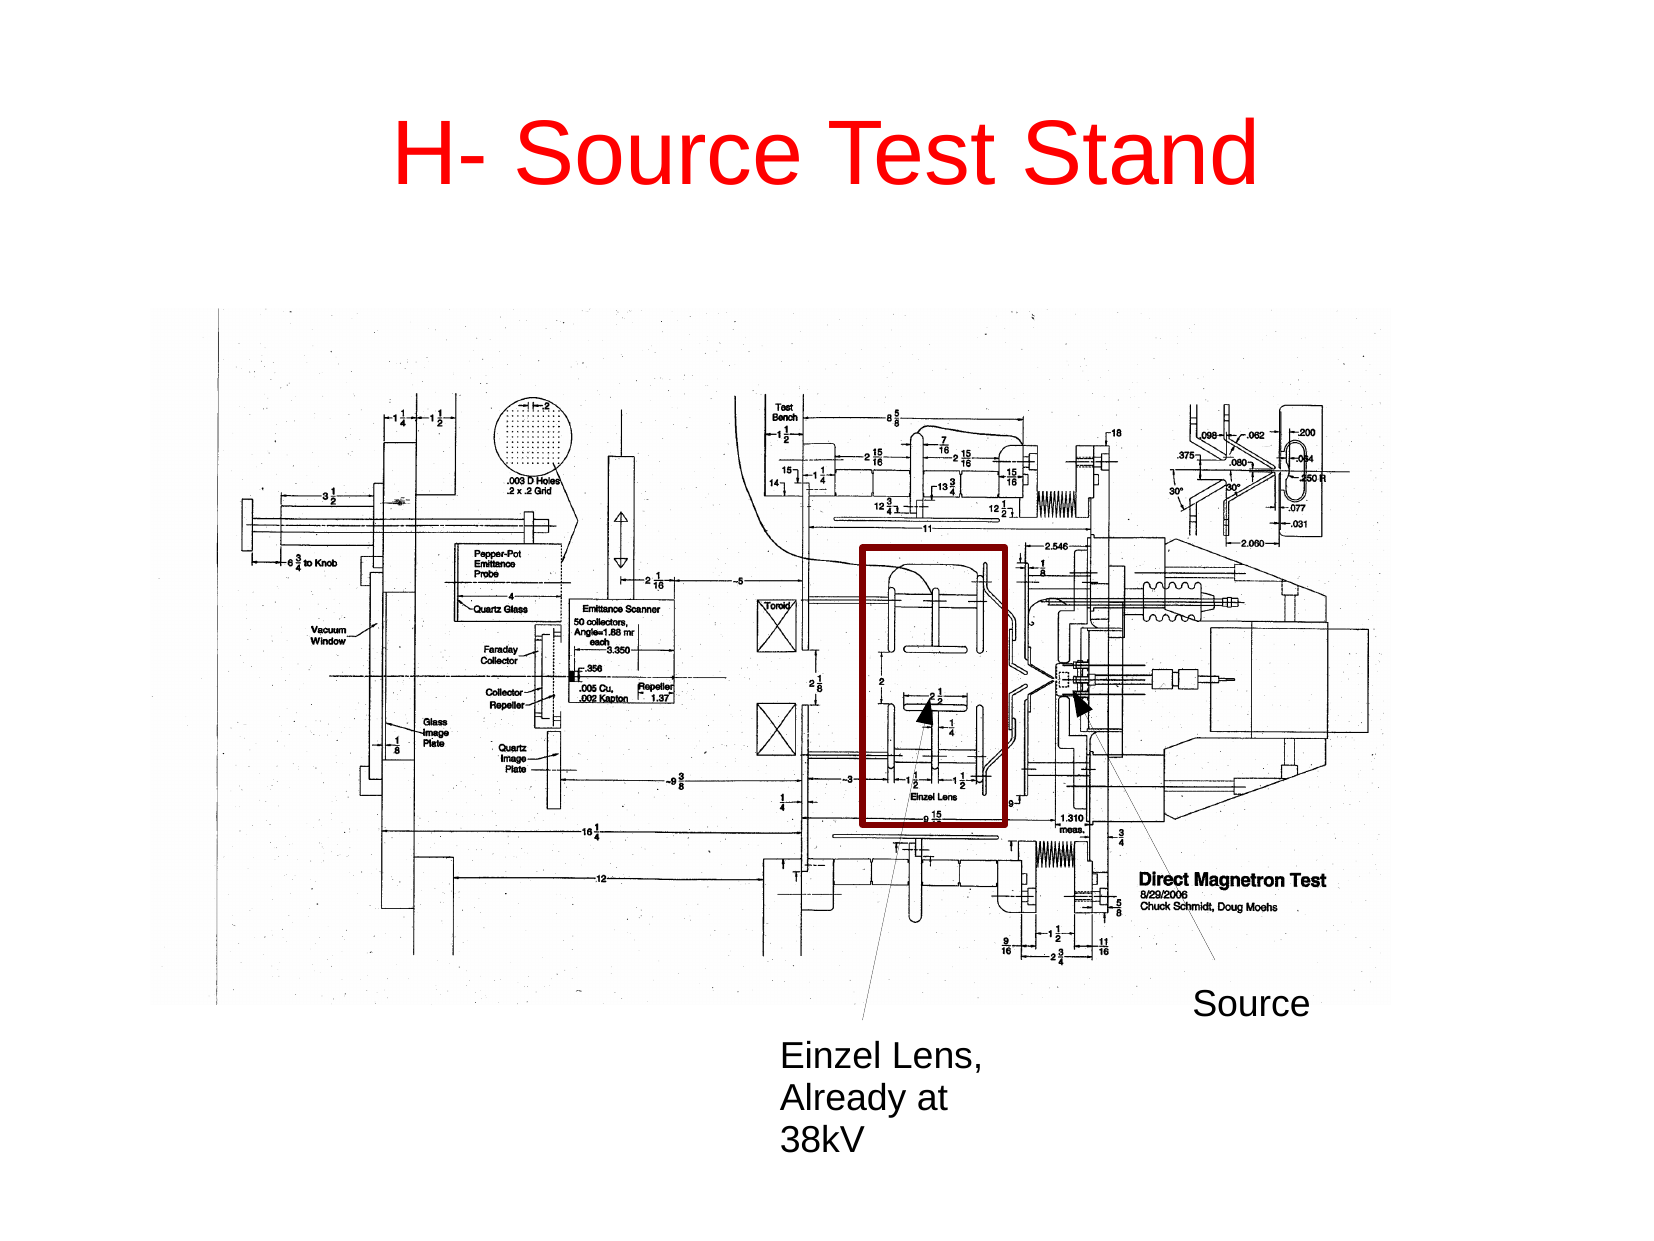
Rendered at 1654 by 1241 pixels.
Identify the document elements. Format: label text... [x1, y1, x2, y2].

picture [150, 308, 1391, 1006]
text_box Source [1177, 975, 1373, 1032]
title H- Source Test Stand [82, 56, 1571, 250]
picture [866, 551, 1002, 822]
text_box Einzel Lens, Already at 38kV [765, 1027, 1058, 1169]
